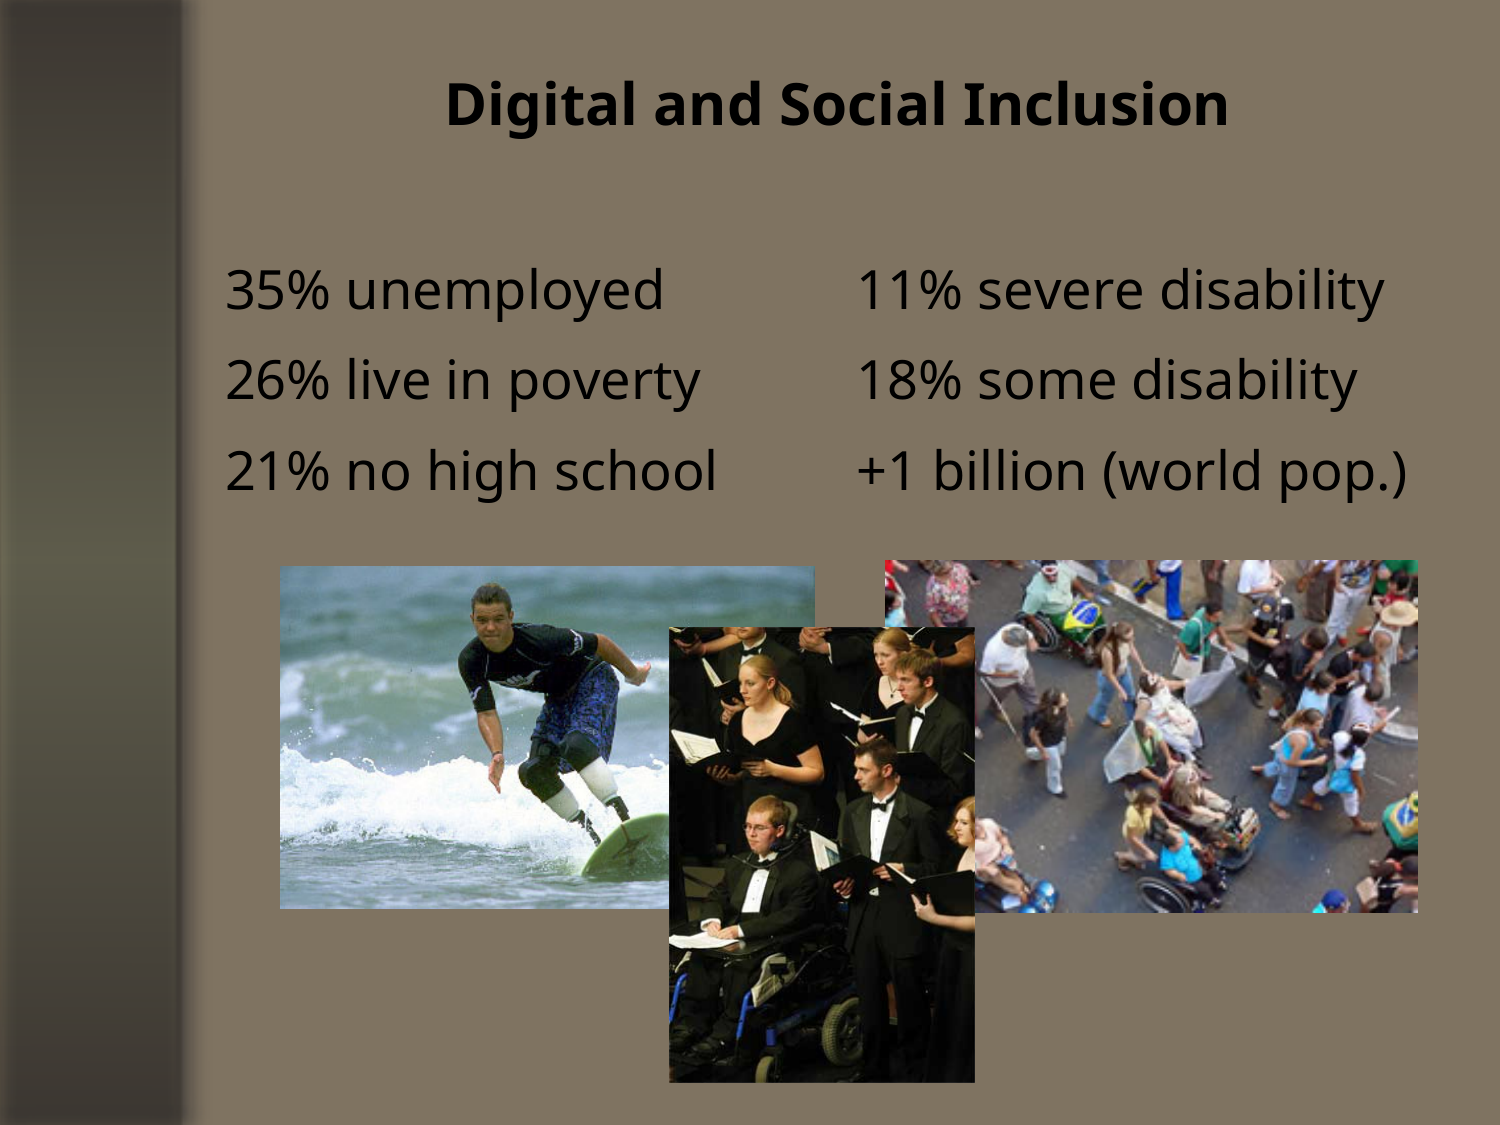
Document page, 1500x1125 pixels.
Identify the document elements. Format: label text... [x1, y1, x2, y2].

picture [0, 0, 1500, 1125]
title Digital and Social Inclusion [225, 9, 1451, 198]
list 35% unemployed 26% live in poverty 21% no high school [225, 251, 827, 709]
list 11% severe disability 18% some disability +1 billion (world pop.) [856, 251, 1459, 709]
